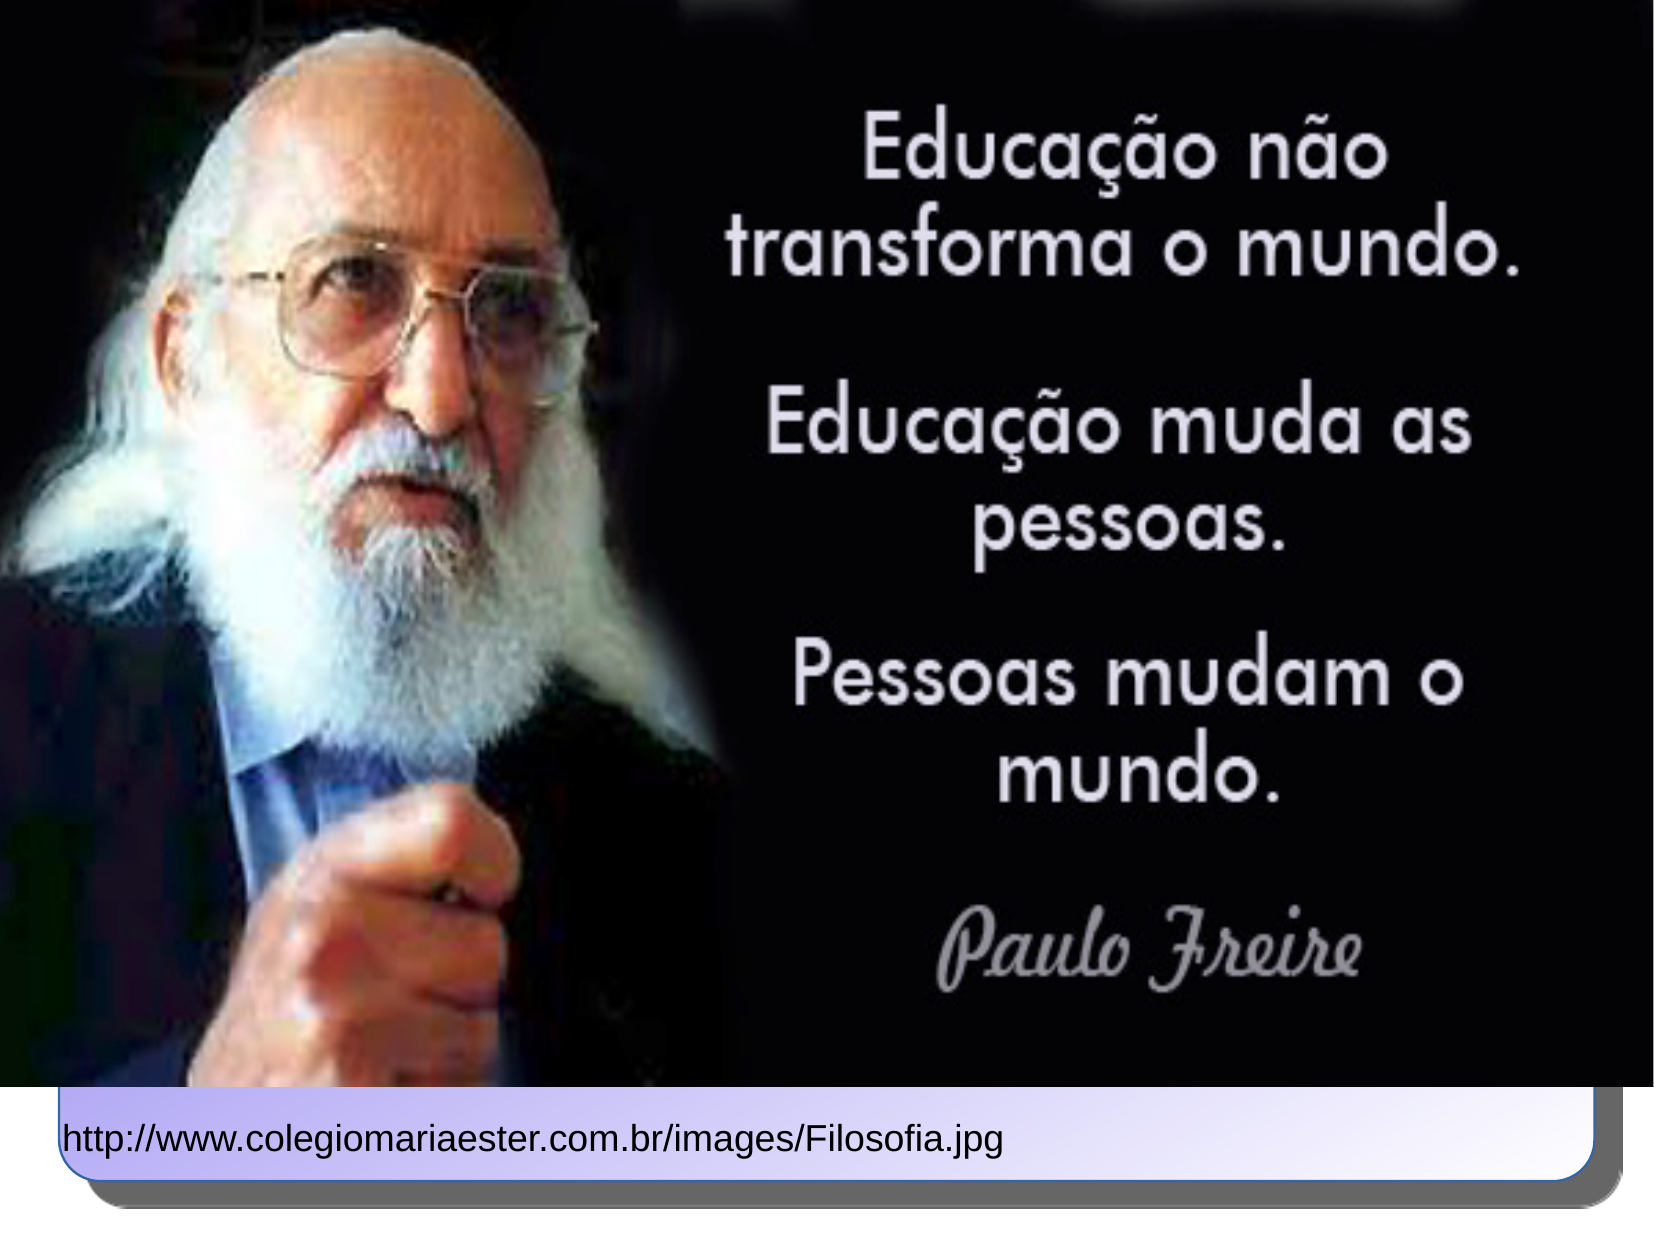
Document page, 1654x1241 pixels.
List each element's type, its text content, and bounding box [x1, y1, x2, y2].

text_box http://www.colegiomariaester.com.br/images/Filosofia.jpg [47, 1110, 1571, 1168]
picture [0, 0, 1654, 1087]
